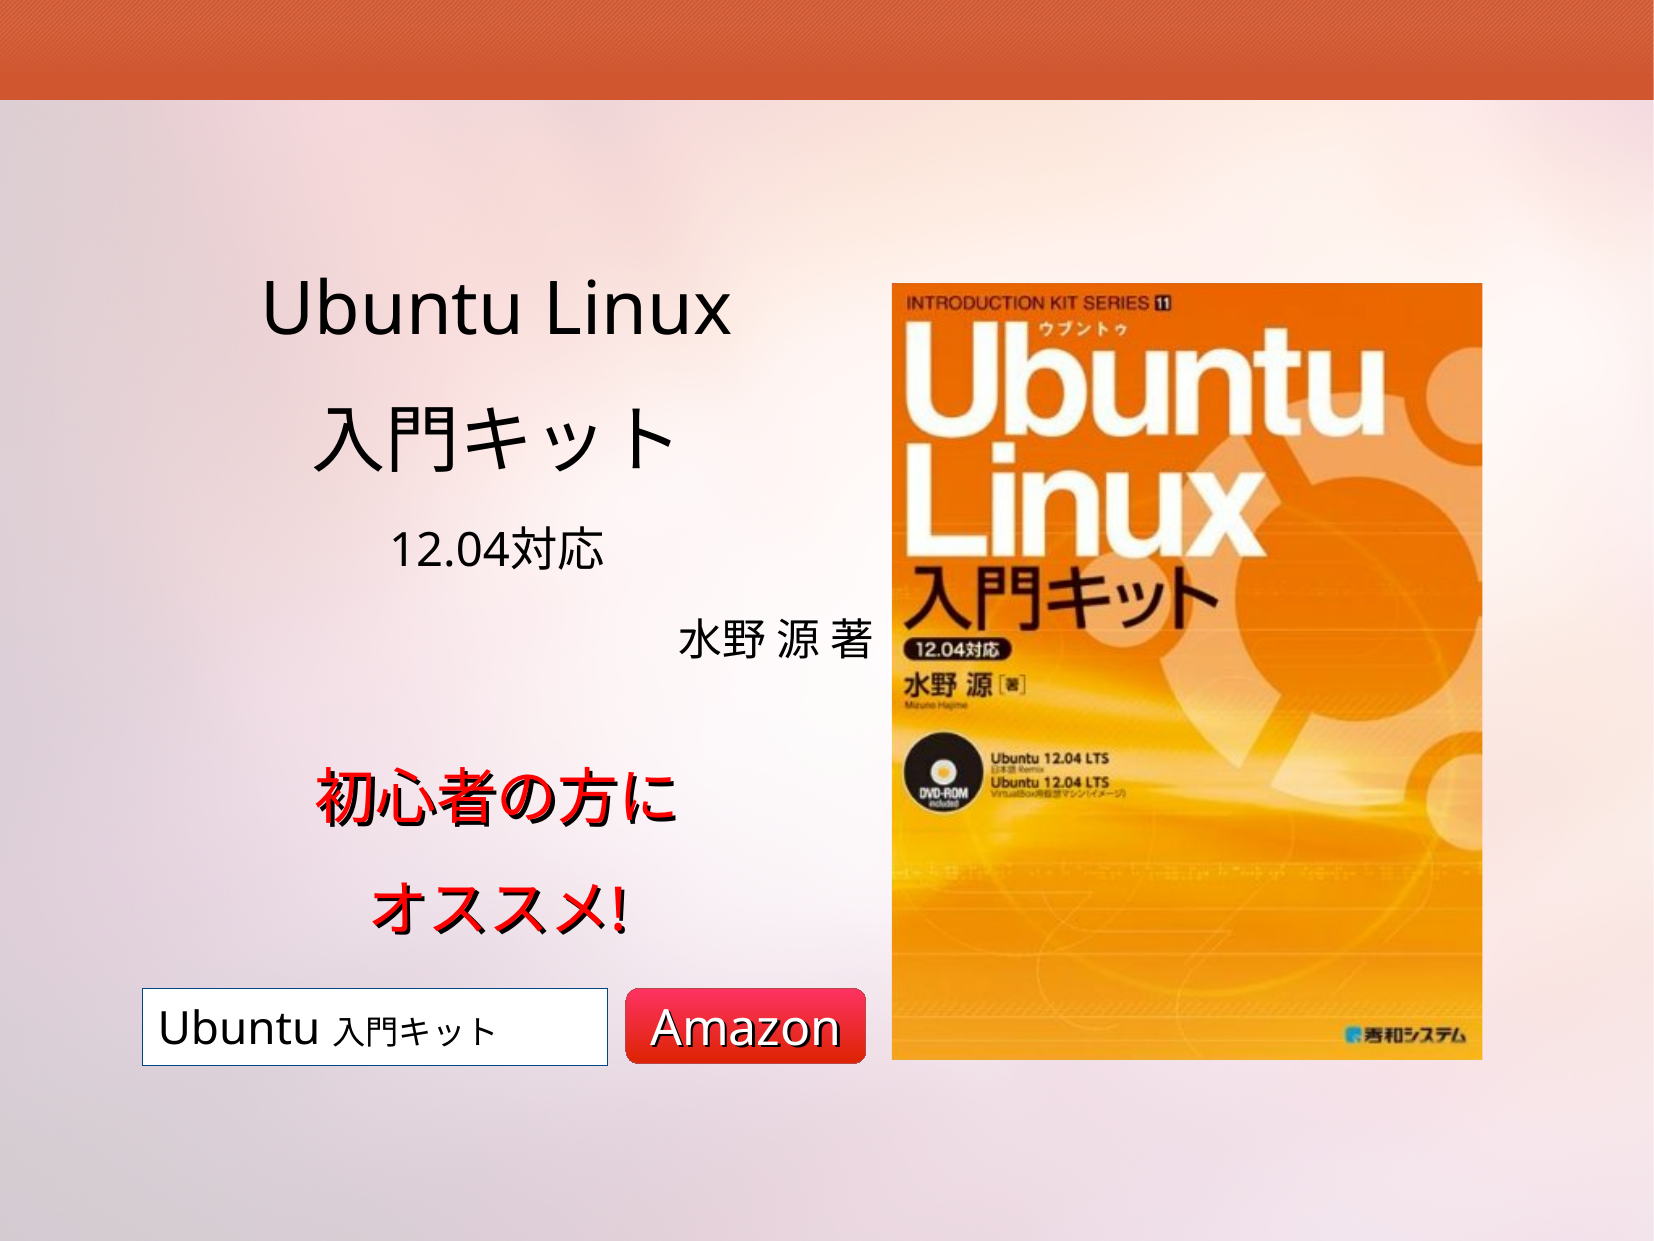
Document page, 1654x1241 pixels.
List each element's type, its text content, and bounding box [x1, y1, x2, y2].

text_box Amazon [625, 988, 866, 1064]
text_box Ubuntu 入門キット [142, 988, 608, 1053]
picture [0, 0, 1654, 1241]
list Ubuntu Linux 入門キット 12.04対応 水野 源 著 初心者の方に オススメ! [119, 255, 875, 951]
